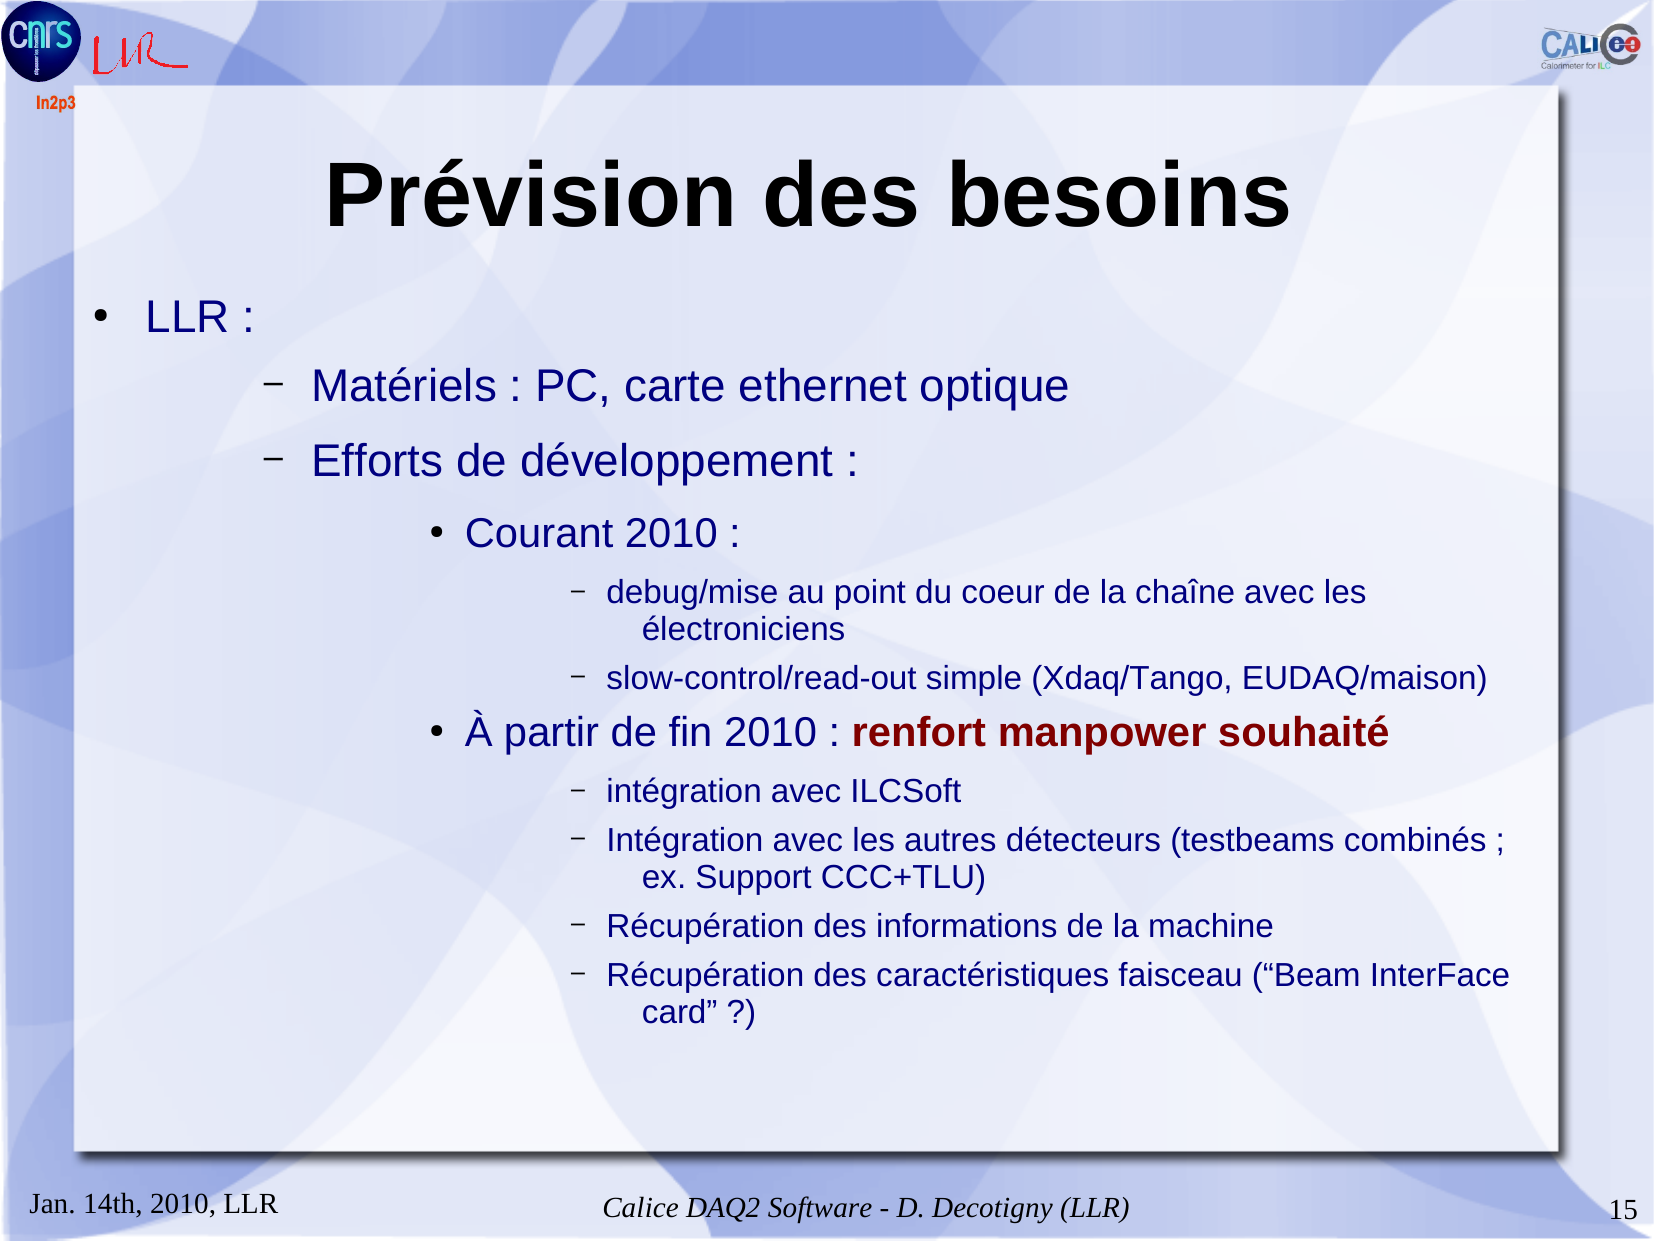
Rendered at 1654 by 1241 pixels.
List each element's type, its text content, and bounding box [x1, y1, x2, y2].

title Prévision des besoins [82, 98, 1536, 290]
list LLR : Matériels : PC, carte ethernet optique Efforts de développement : Courant 2010 : debug/mise au point du coeur de la chaîne avec les électroniciens slow-control/read-out simple (Xdaq/Tango, EUDAQ/maison) À partir de fin 2010 : renfort manpower souhaité intégration avec ILCSoft Intégration avec les autres détecteurs (testbeams combinés ; ex. Support CCC+TLU) Récupération des informations de la machine Récupération des caractéristiques faisceau (“Beam InterFace card” ?) [75, 290, 1541, 1163]
picture [0, 0, 1654, 1241]
